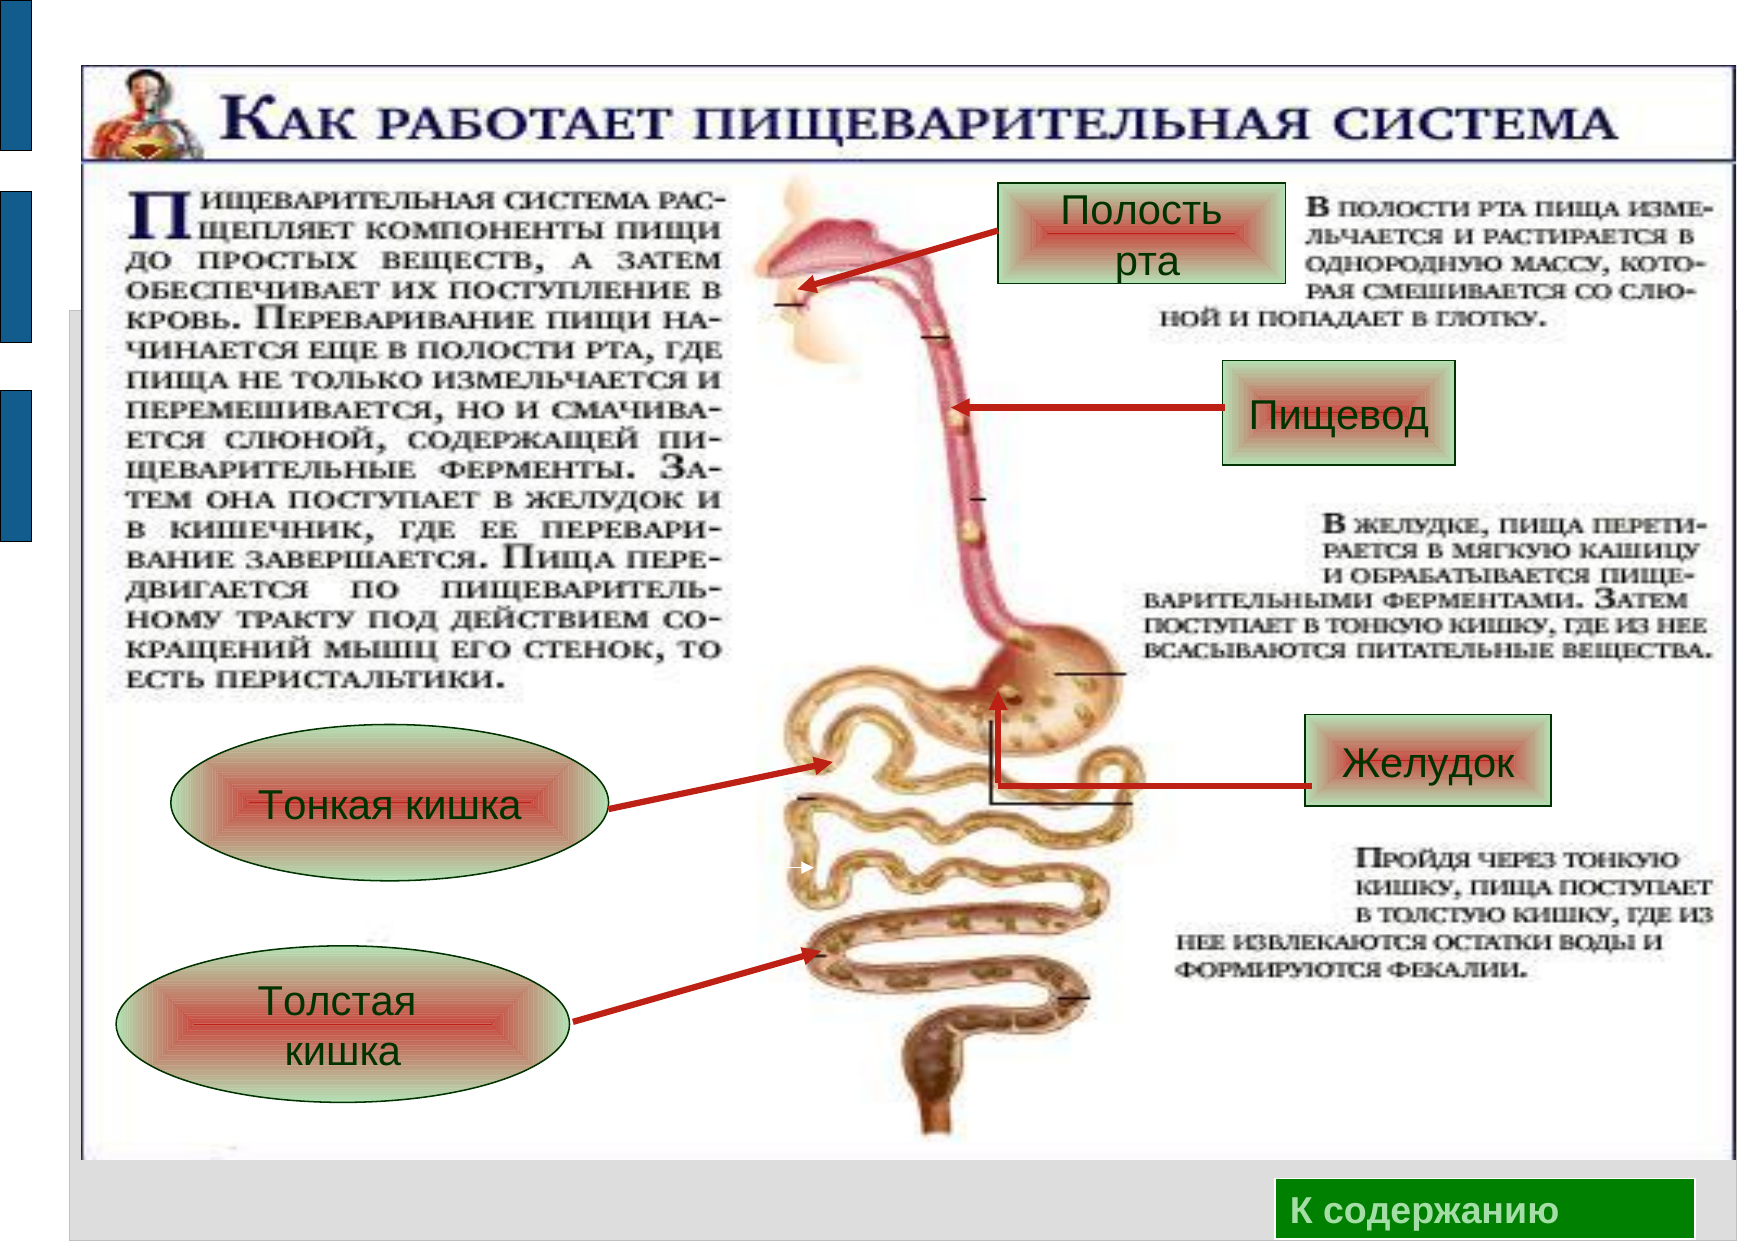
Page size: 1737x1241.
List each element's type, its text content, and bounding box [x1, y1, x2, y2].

text_box Пищевод [1222, 360, 1455, 465]
text_box К содержанию [1275, 1178, 1696, 1240]
text_box Полость рта [998, 183, 1286, 284]
text_box Тонкая кишка [170, 724, 609, 881]
text_box Желудок [1305, 714, 1552, 806]
picture [81, 65, 1737, 1160]
text_box Толстая кишка [116, 945, 570, 1103]
